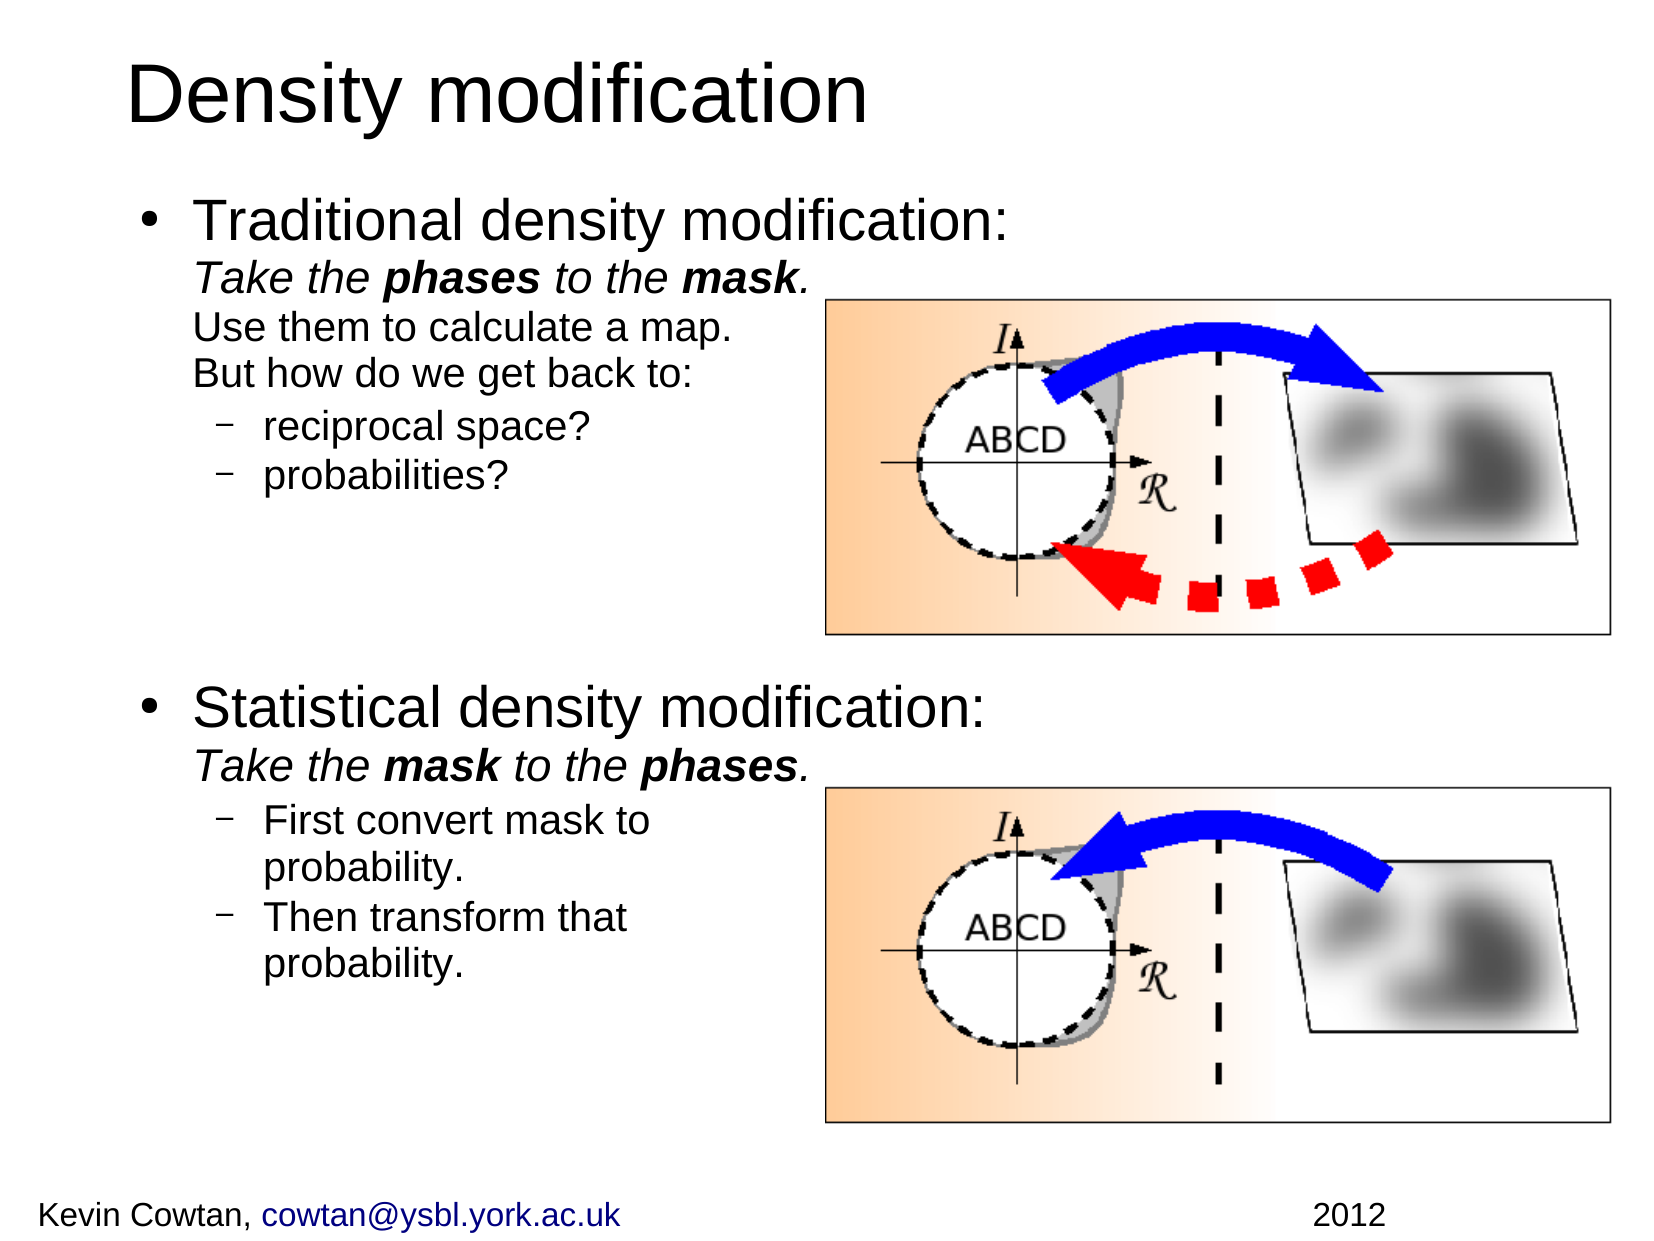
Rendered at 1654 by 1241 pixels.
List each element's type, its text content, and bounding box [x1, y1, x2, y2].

list Statistical density modification: Take the mask to the phases. First convert mask to probability. Then transform that probability. [121, 675, 1534, 1088]
title Density modification [125, 37, 1538, 151]
picture [825, 290, 1613, 648]
list Traditional density modification: Take the phases to the mask. Use them to calculate a map. But how do we get back to: reciprocal space? probabilities? [121, 187, 1534, 601]
picture [825, 778, 1613, 1126]
